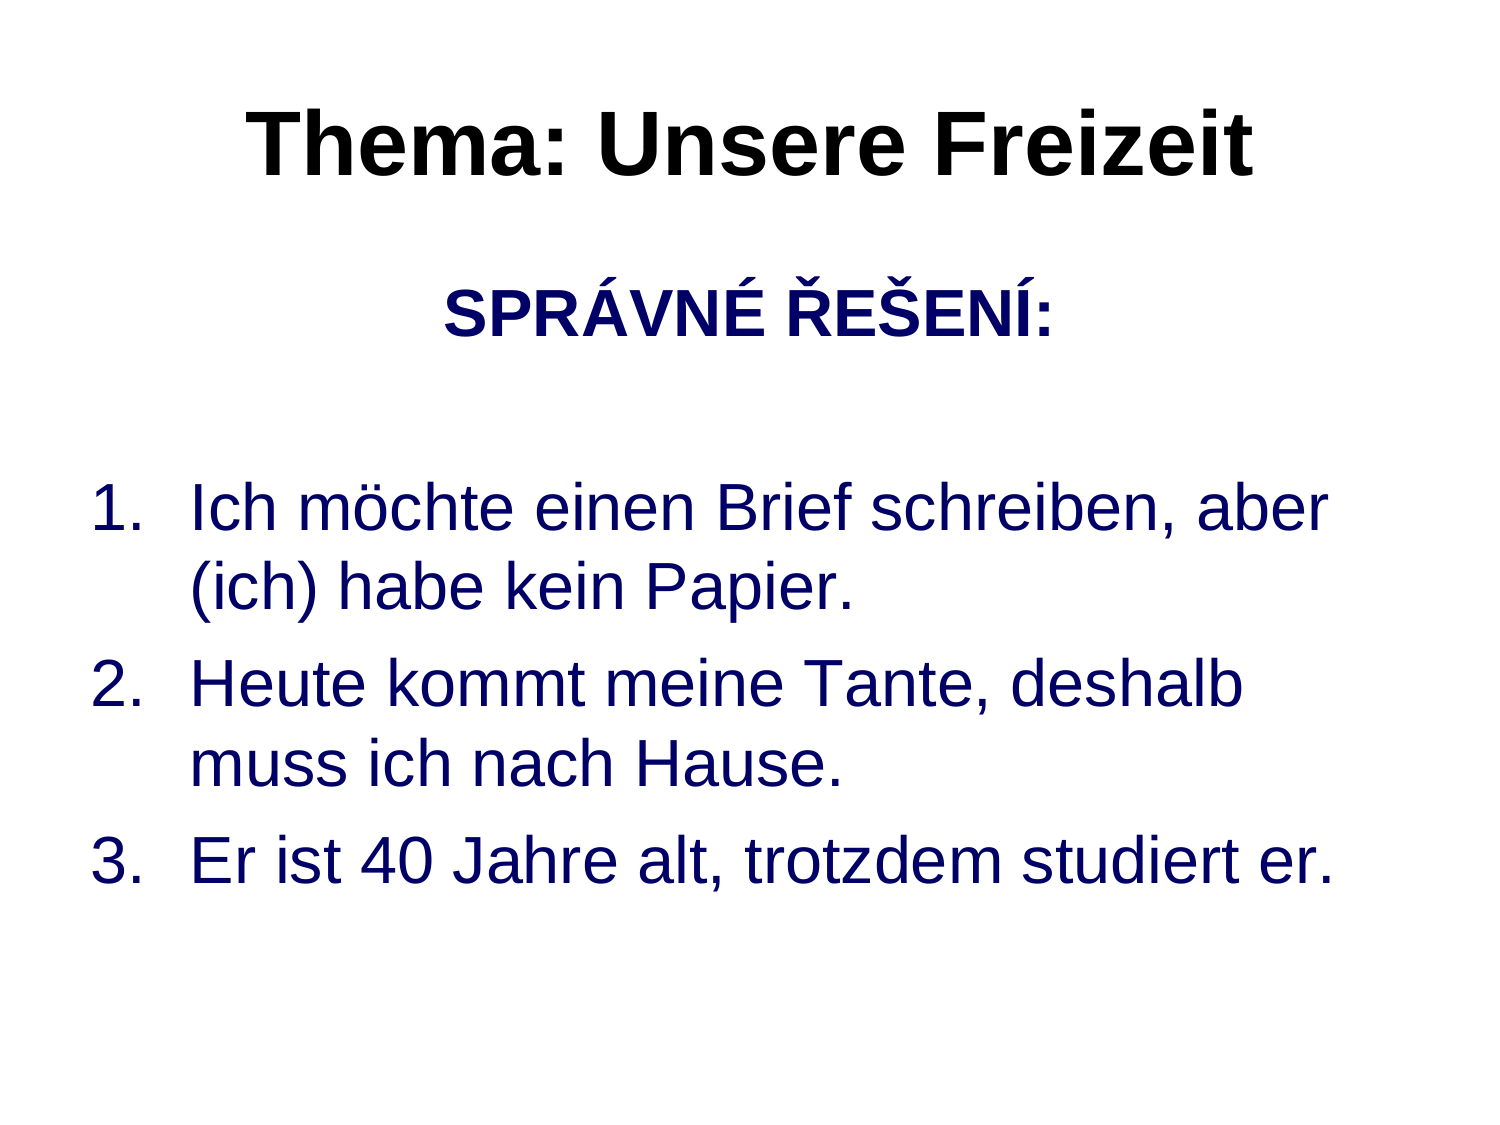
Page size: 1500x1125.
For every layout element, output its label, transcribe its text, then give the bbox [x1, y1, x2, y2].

list SPRÁVNÉ ŘEŠENÍ: Ich möchte einen Brief schreiben, aber (ich) habe kein Papier. Heute kommt meine Tante, deshalb muss ich nach Hause. Er ist 40 Jahre alt, trotzdem studiert er. [75, 262, 1426, 1006]
title Thema: Unsere Freizeit [75, 45, 1426, 233]
